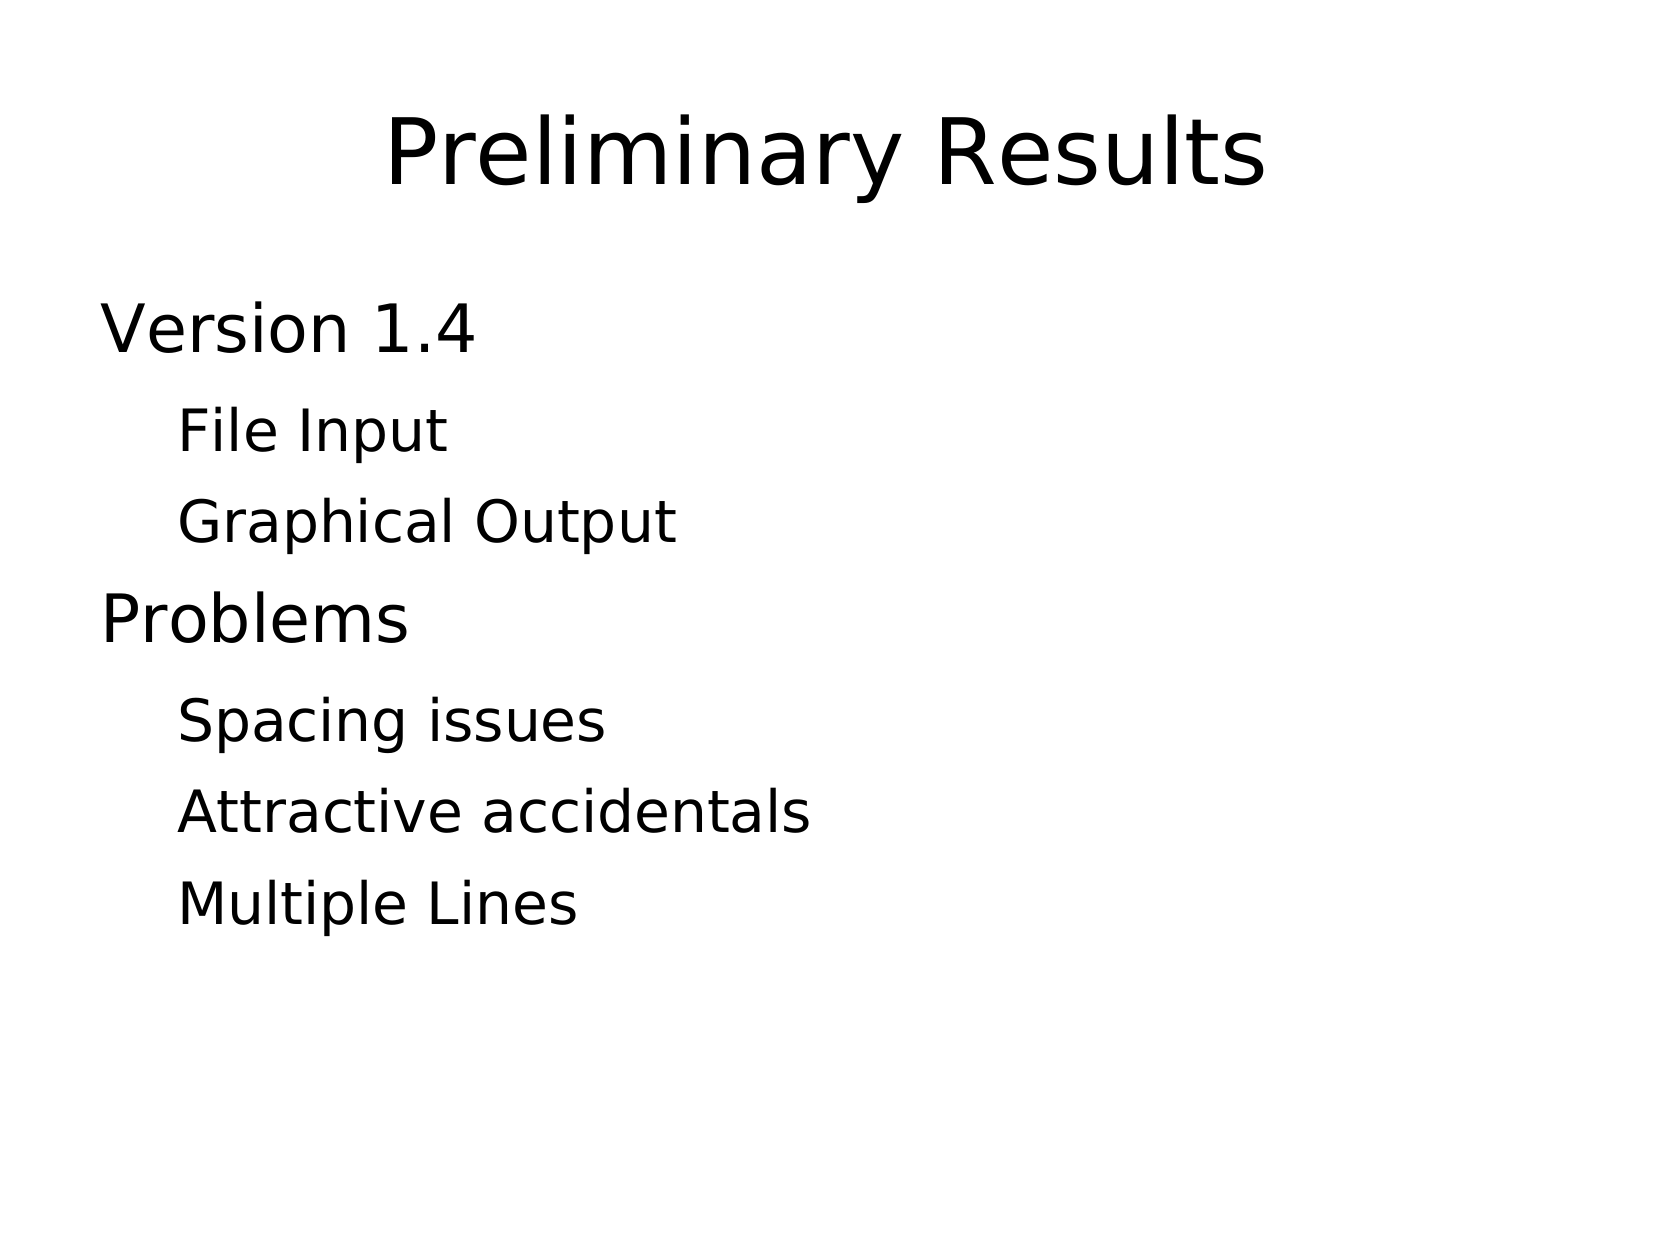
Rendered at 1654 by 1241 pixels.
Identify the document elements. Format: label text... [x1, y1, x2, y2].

list Version 1.4 File Input Graphical Output Problems Spacing issues Attractive accidentals Multiple Lines [82, 290, 1571, 1109]
title Preliminary Results [82, 49, 1571, 257]
